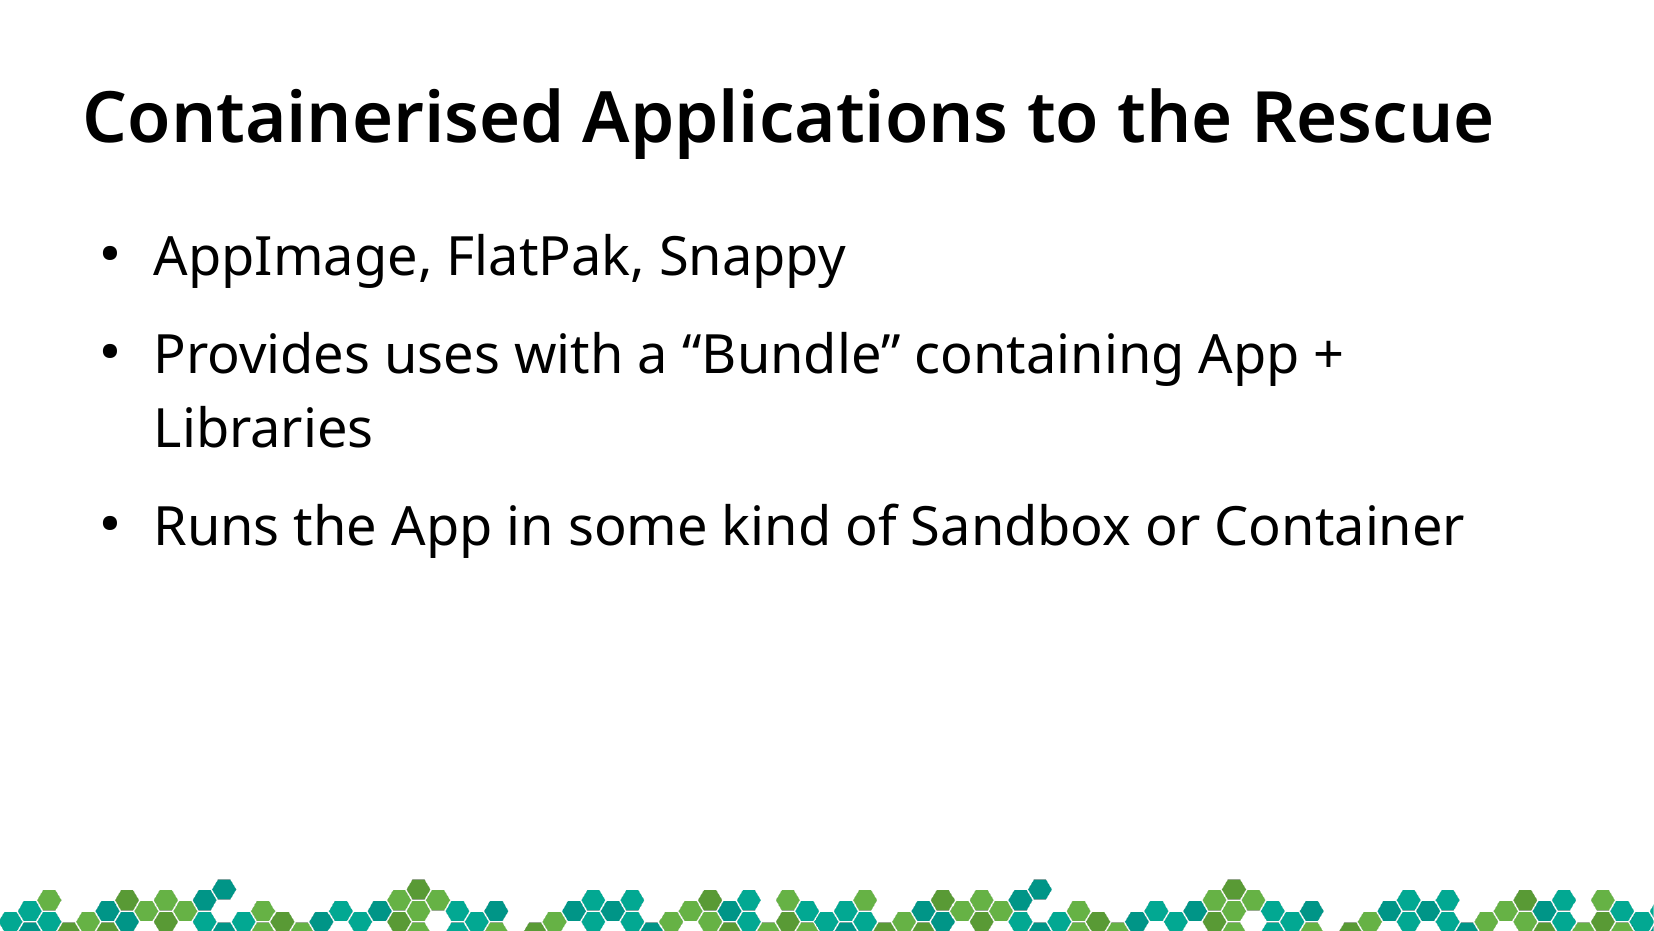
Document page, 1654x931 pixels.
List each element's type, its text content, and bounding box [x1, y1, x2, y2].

list AppImage, FlatPak, Snappy Provides uses with a “Bundle” containing App + Libraries Runs the App in some kind of Sandbox or Container [82, 217, 1571, 857]
picture [0, 871, 1654, 931]
title Containerised Applications to the Rescue [82, 37, 1571, 193]
